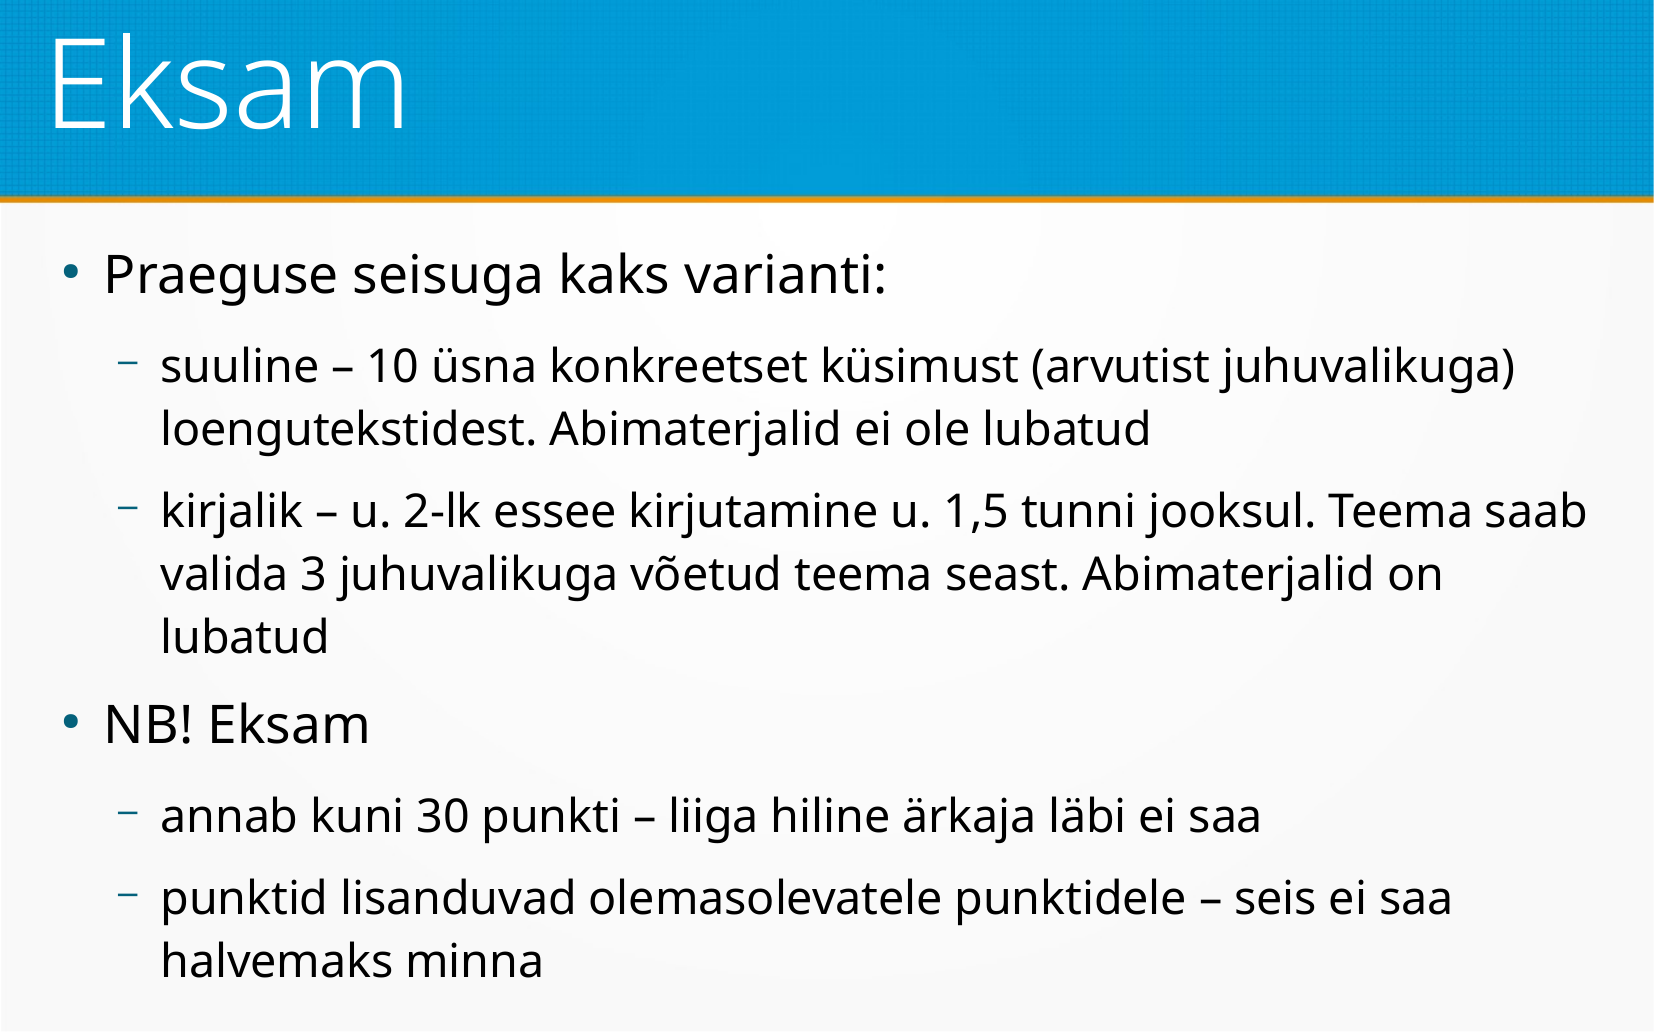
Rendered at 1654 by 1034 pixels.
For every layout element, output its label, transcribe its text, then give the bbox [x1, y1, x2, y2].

list Praeguse seisuga kaks varianti: suuline – 10 üsna konkreetset küsimust (arvutist juhuvalikuga) loengutekstidest. Abimaterjalid ei ole lubatud kirjalik – u. 2-lk essee kirjutamine u. 1,5 tunni jooksul. Teema saab valida 3 juhuvalikuga võetud teema seast. Abimaterjalid on lubatud NB! Eksam annab kuni 30 punkti – liiga hiline ärkaja läbi ei saa punktid lisanduvad olemasolevatele punktidele – seis ei saa halvemaks minna [47, 236, 1607, 1002]
title Eksam [43, 0, 1619, 166]
picture [0, 195, 1654, 1034]
